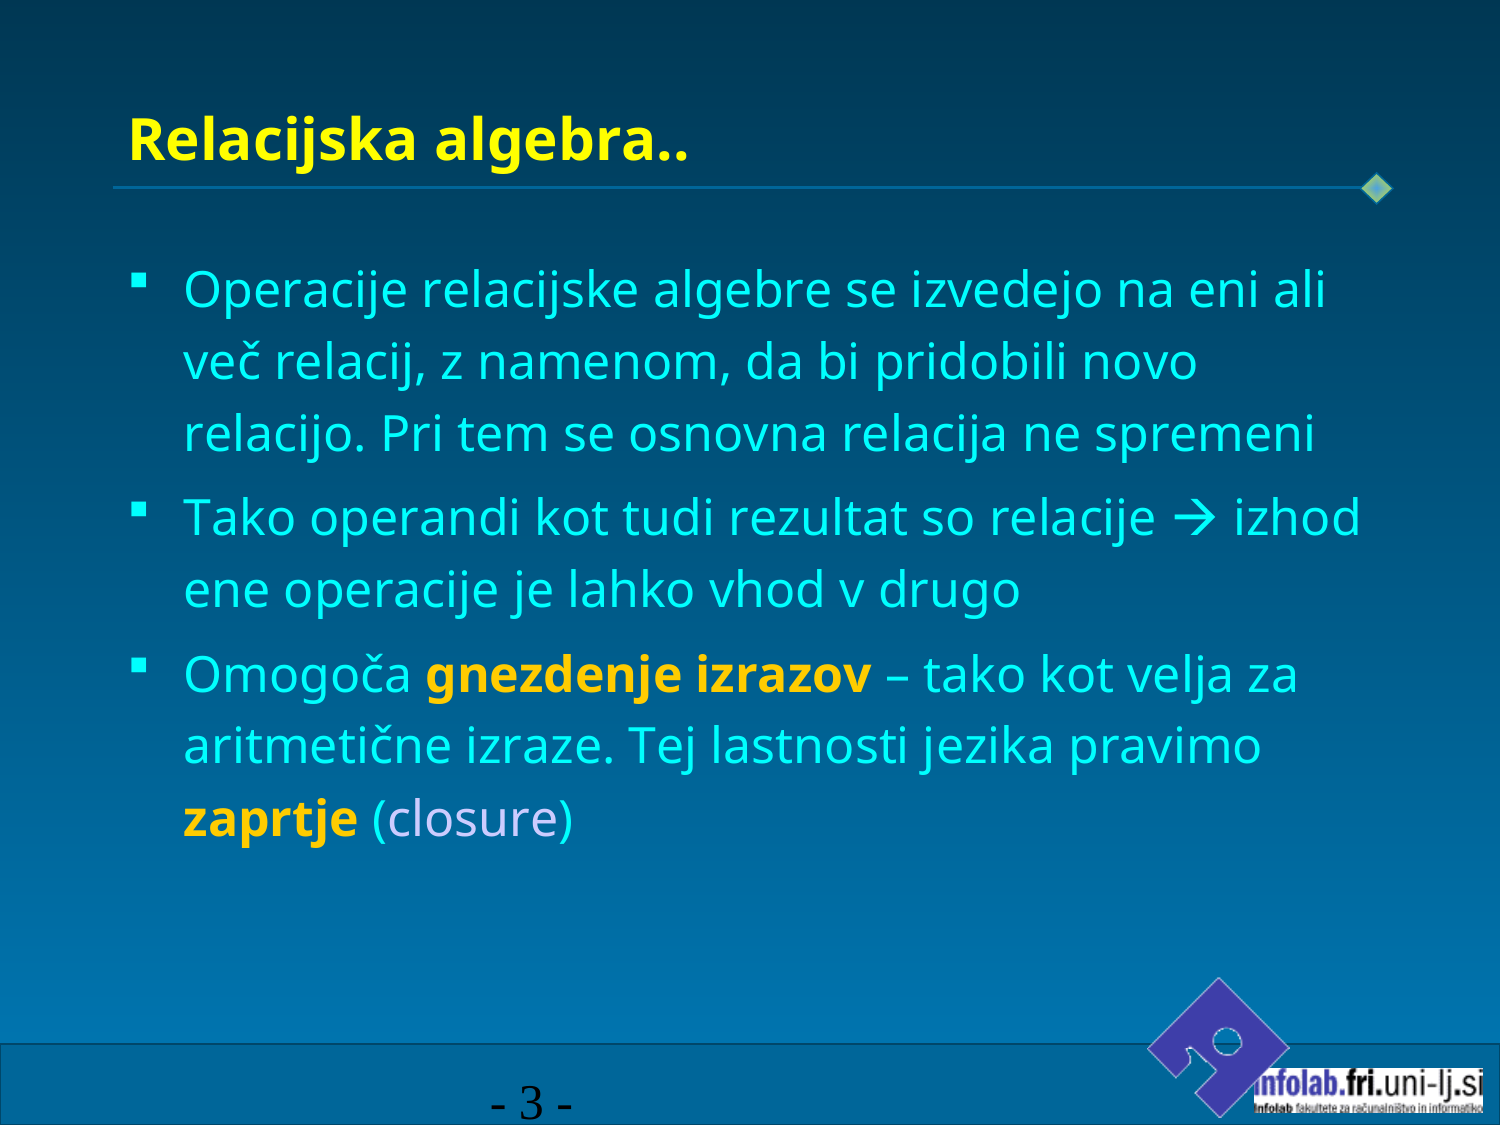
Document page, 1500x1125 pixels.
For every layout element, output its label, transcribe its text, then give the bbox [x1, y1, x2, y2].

list Operacije relacijske algebre se izvedejo na eni ali več relacij, z namenom, da bi pridobili novo relacijo. Pri tem se osnovna relacija ne spremeni Tako operandi kot tudi rezultat so relacije  izhod ene operacije je lahko vhod v drugo Omogoča gnezdenje izrazov – tako kot velja za aritmetične izraze. Tej lastnosti jezika pravimo zaprtje (closure) [112, 237, 1388, 963]
picture [1149, 978, 1482, 1117]
title Relacijska algebra.. [112, 94, 1388, 181]
